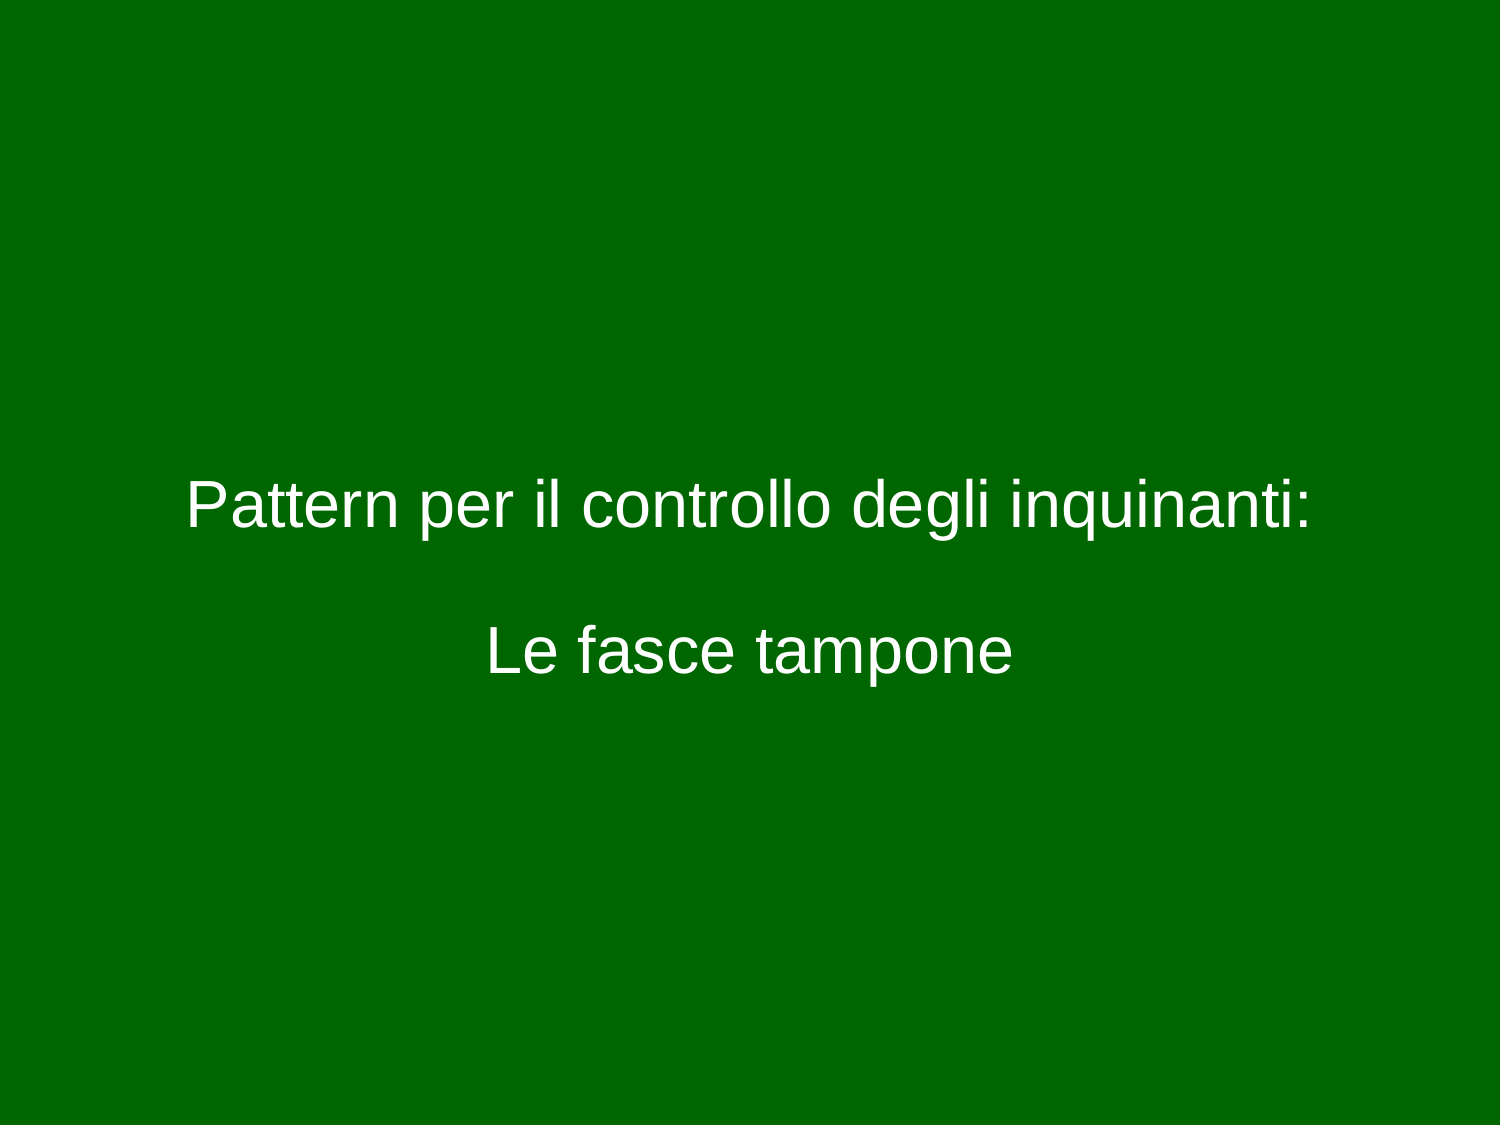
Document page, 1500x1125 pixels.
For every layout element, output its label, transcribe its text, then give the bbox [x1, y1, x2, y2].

subtitle Pattern per il controllo degli inquinanti: Le fasce tampone [75, 21, 1425, 1112]
